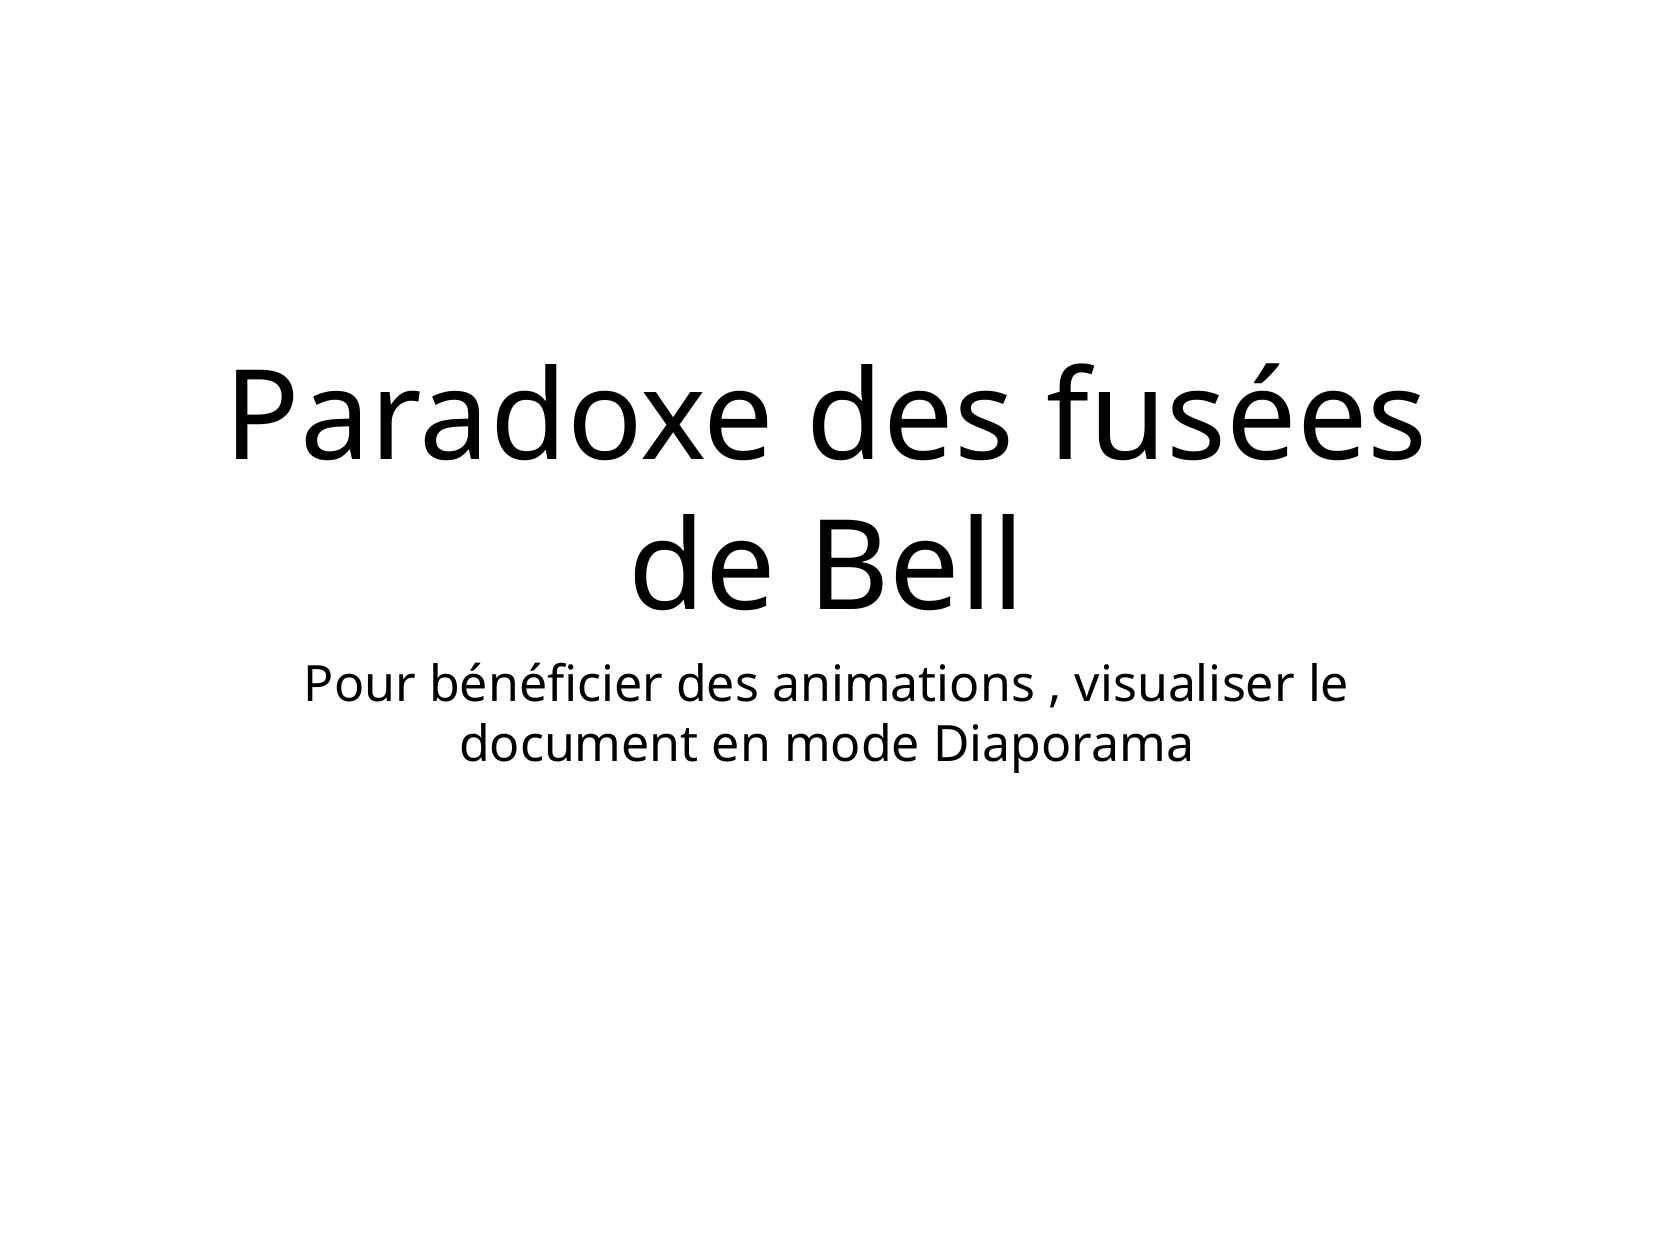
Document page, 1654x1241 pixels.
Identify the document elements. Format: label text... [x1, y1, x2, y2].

title Paradoxe des fusées de Bell [206, 202, 1447, 635]
subtitle Pour bénéficier des animations , visualiser le document en mode Diaporama [206, 651, 1447, 951]
